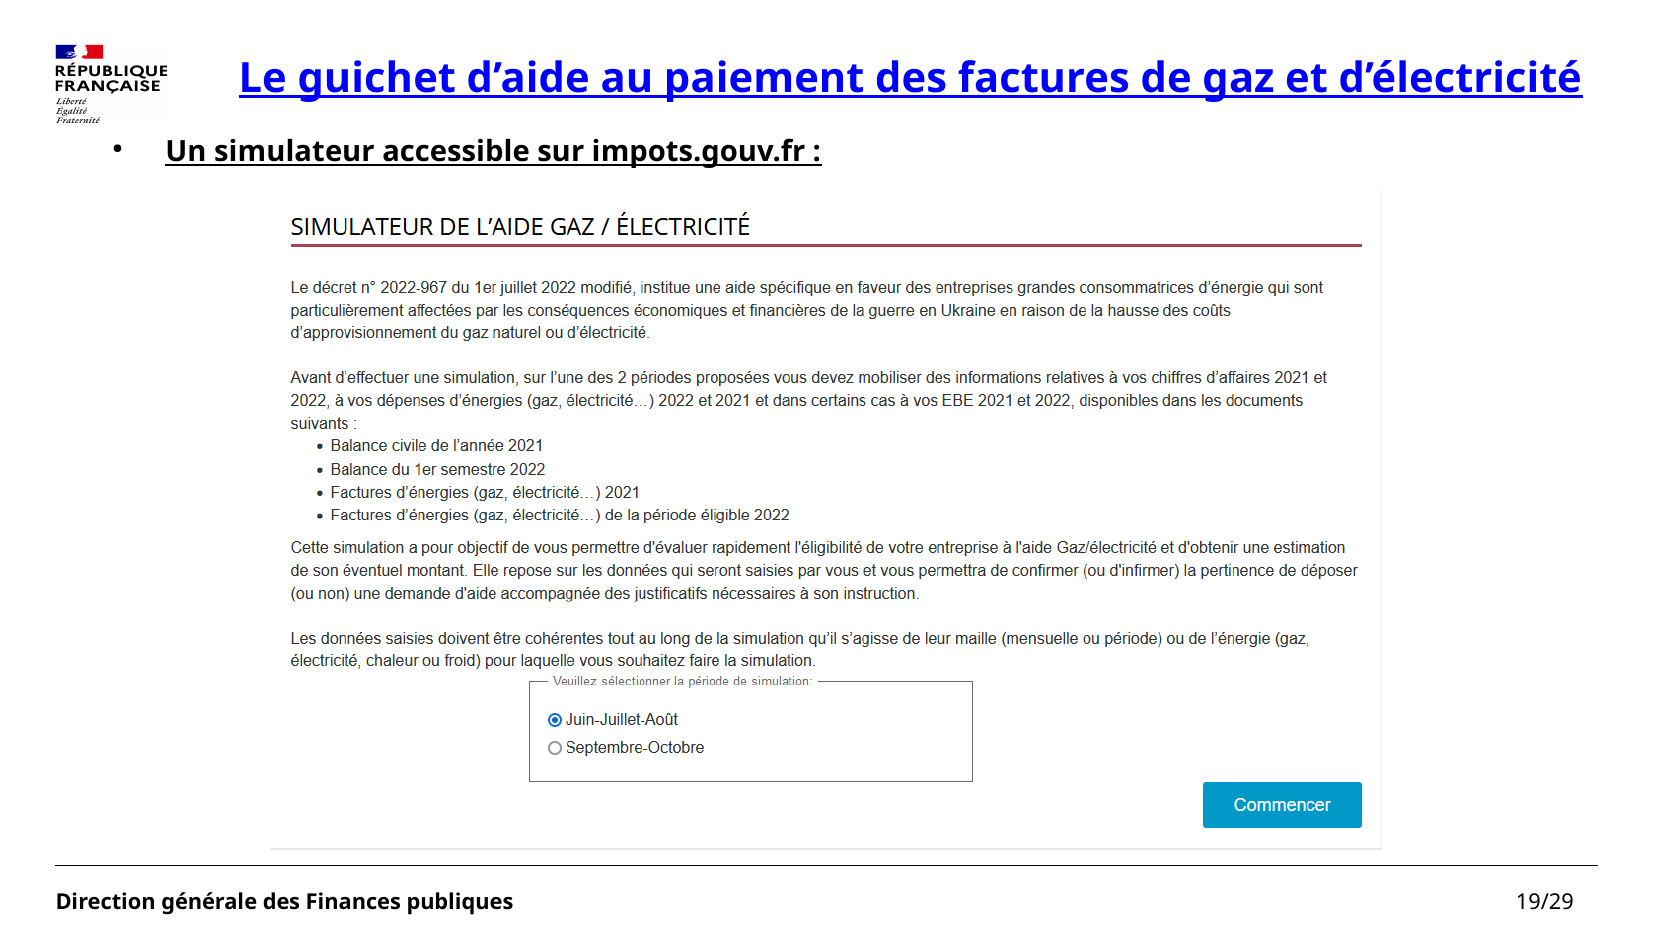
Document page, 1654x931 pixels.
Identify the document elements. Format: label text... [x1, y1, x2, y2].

list Un simulateur accessible sur impots.gouv.fr : [94, 129, 1619, 863]
list Le guichet d’aide au paiement des factures de gaz et d’électricité [38, 47, 1583, 189]
picture [271, 188, 1382, 850]
